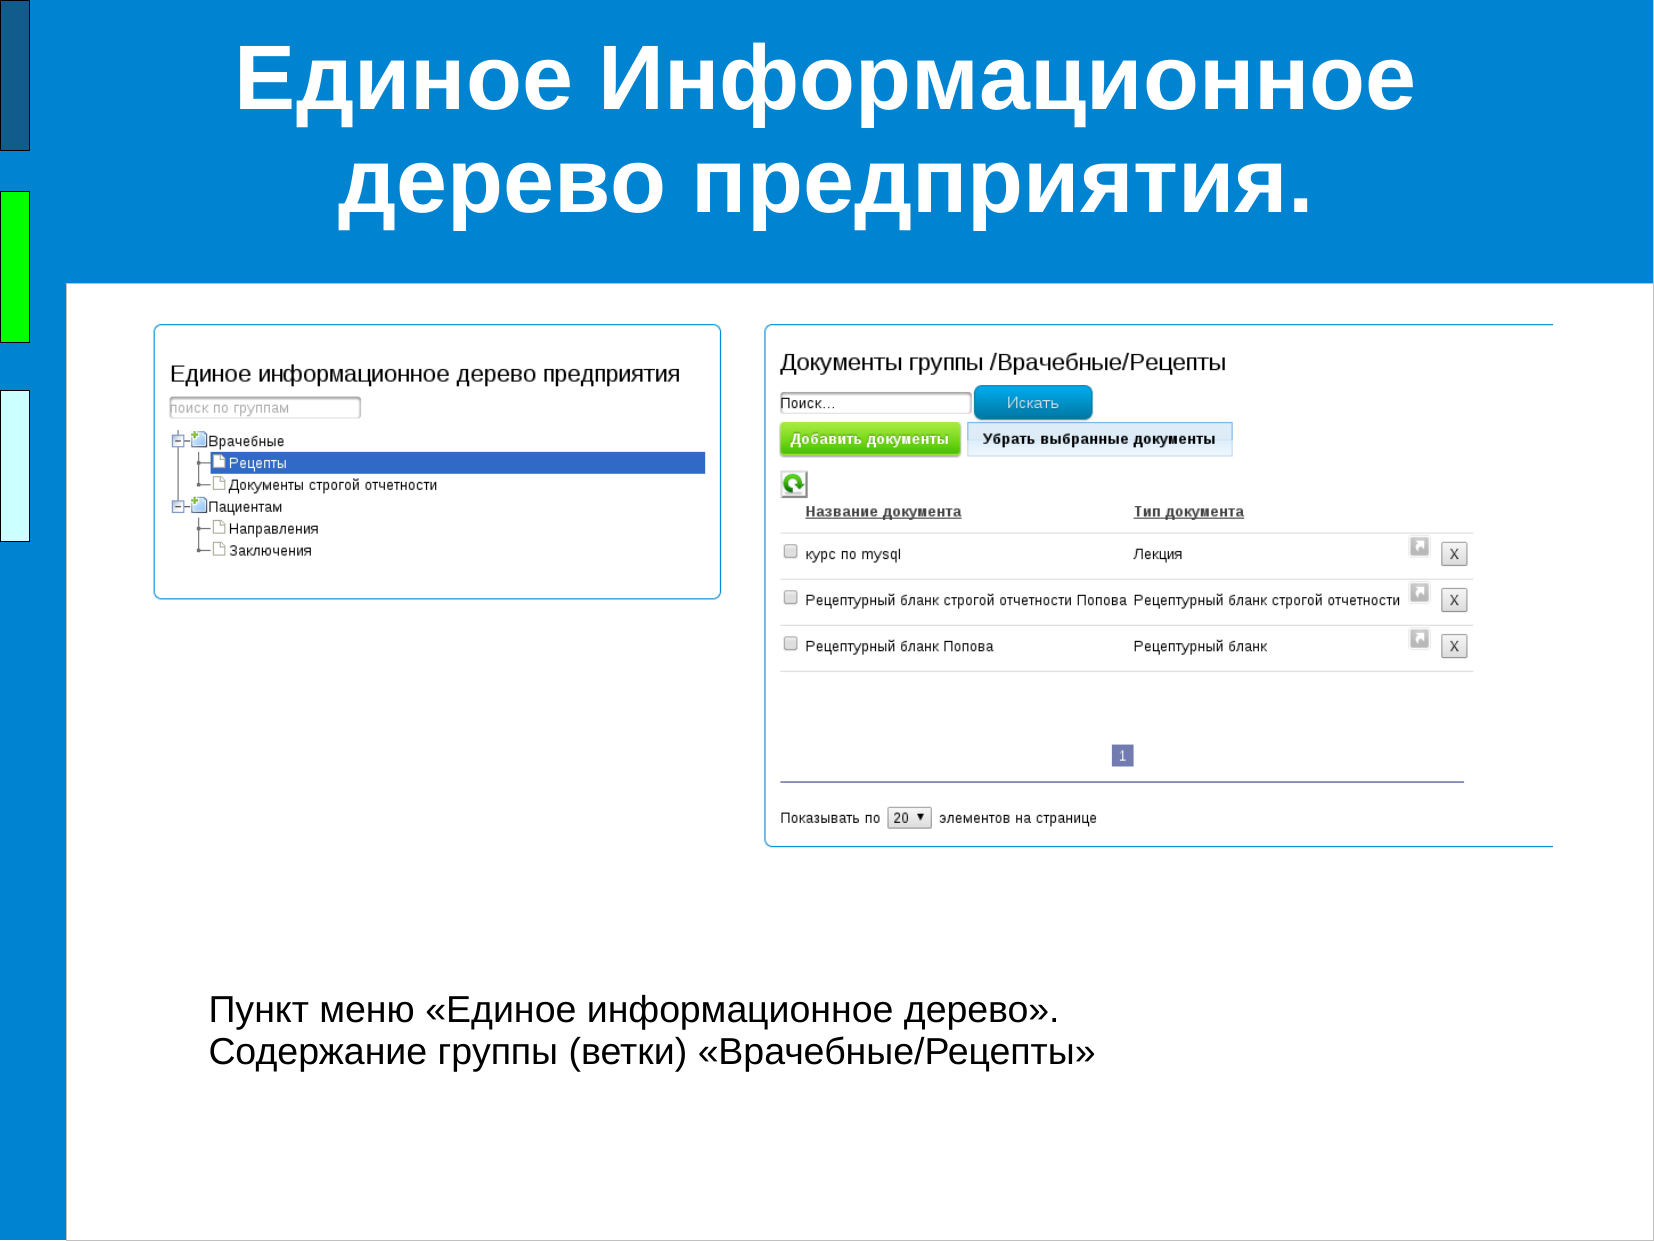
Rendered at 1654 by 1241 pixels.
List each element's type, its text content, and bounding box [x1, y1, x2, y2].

text_box Пункт меню «Единое информационное дерево». Содержание группы (ветки) «Врачебные/Рецепты» [193, 981, 1110, 1123]
title Единое Информационное дерево предприятия. [82, 25, 1571, 233]
picture [140, 293, 1553, 945]
